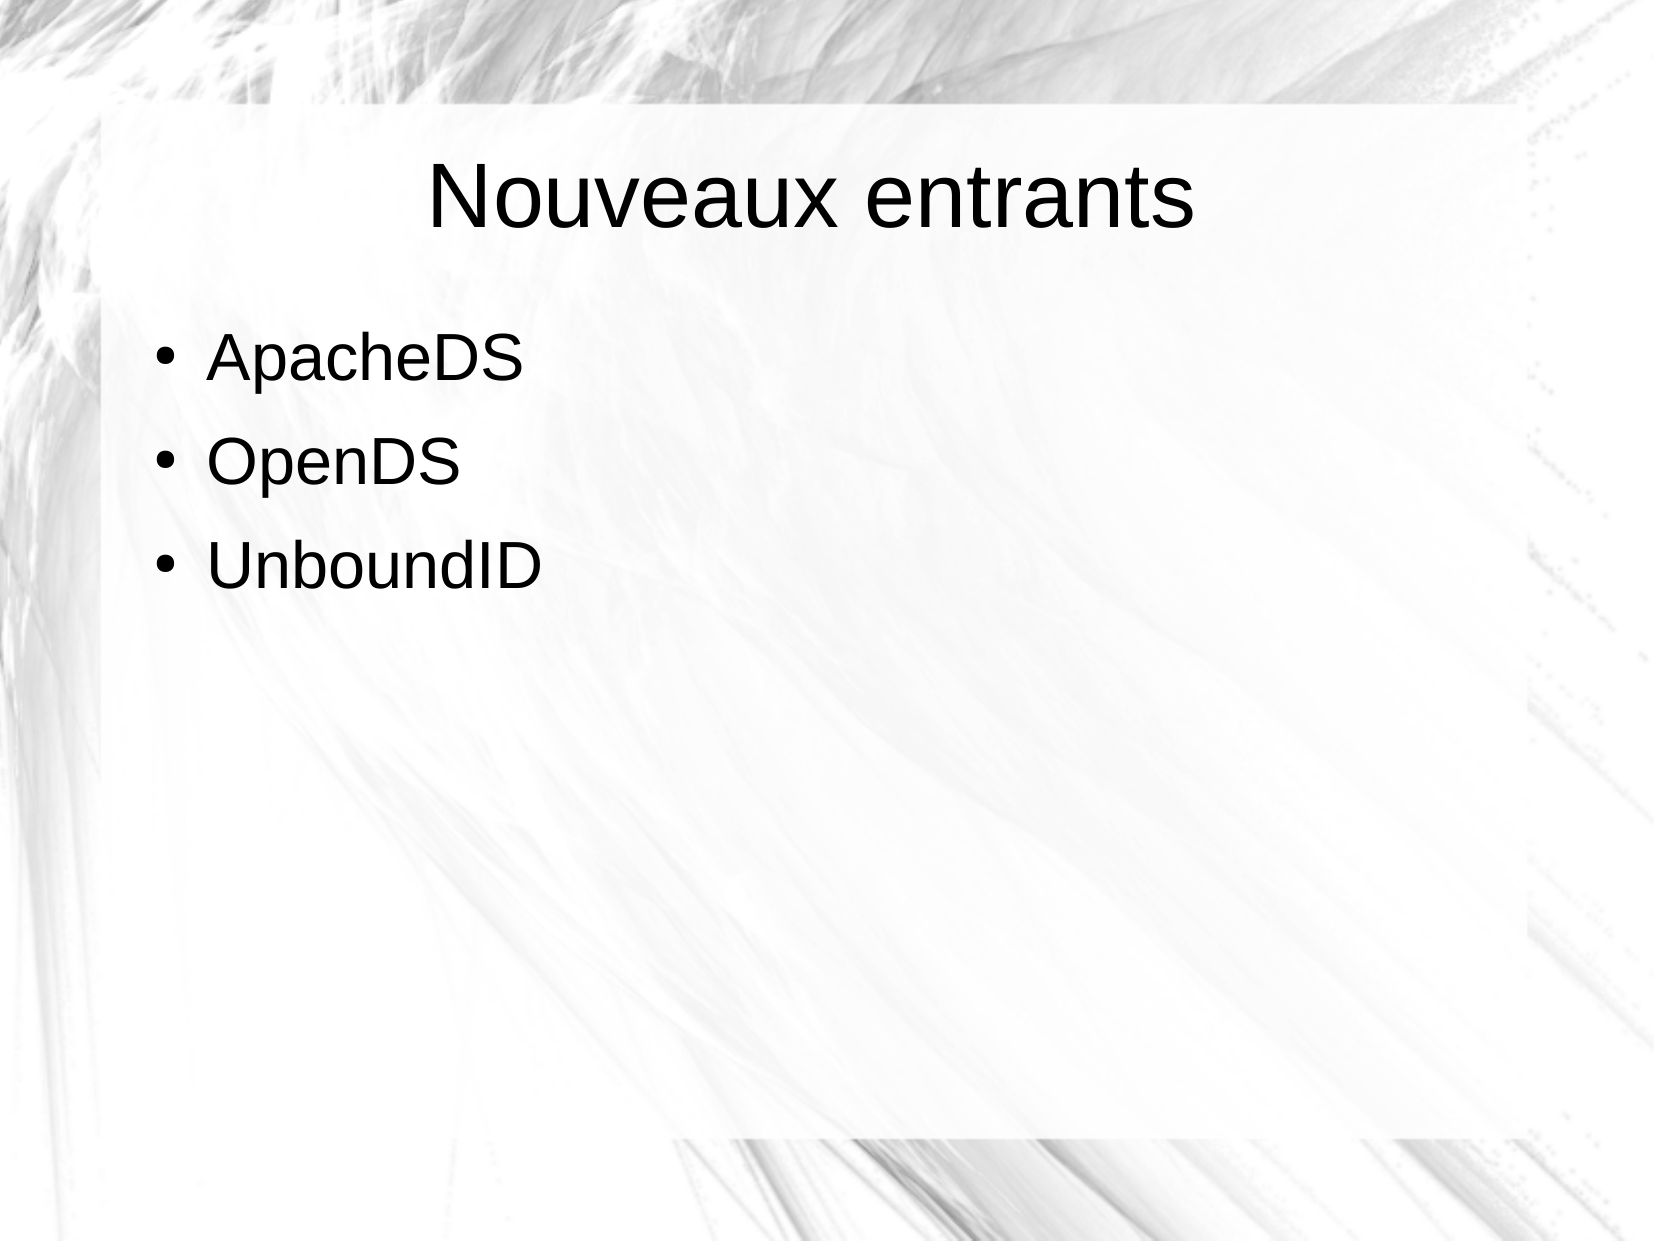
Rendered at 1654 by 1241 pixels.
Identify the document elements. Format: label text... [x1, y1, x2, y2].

list ApacheDS OpenDS UnboundID [118, 319, 1571, 931]
title Nouveaux entrants [118, 112, 1506, 281]
picture [0, 0, 1654, 1241]
